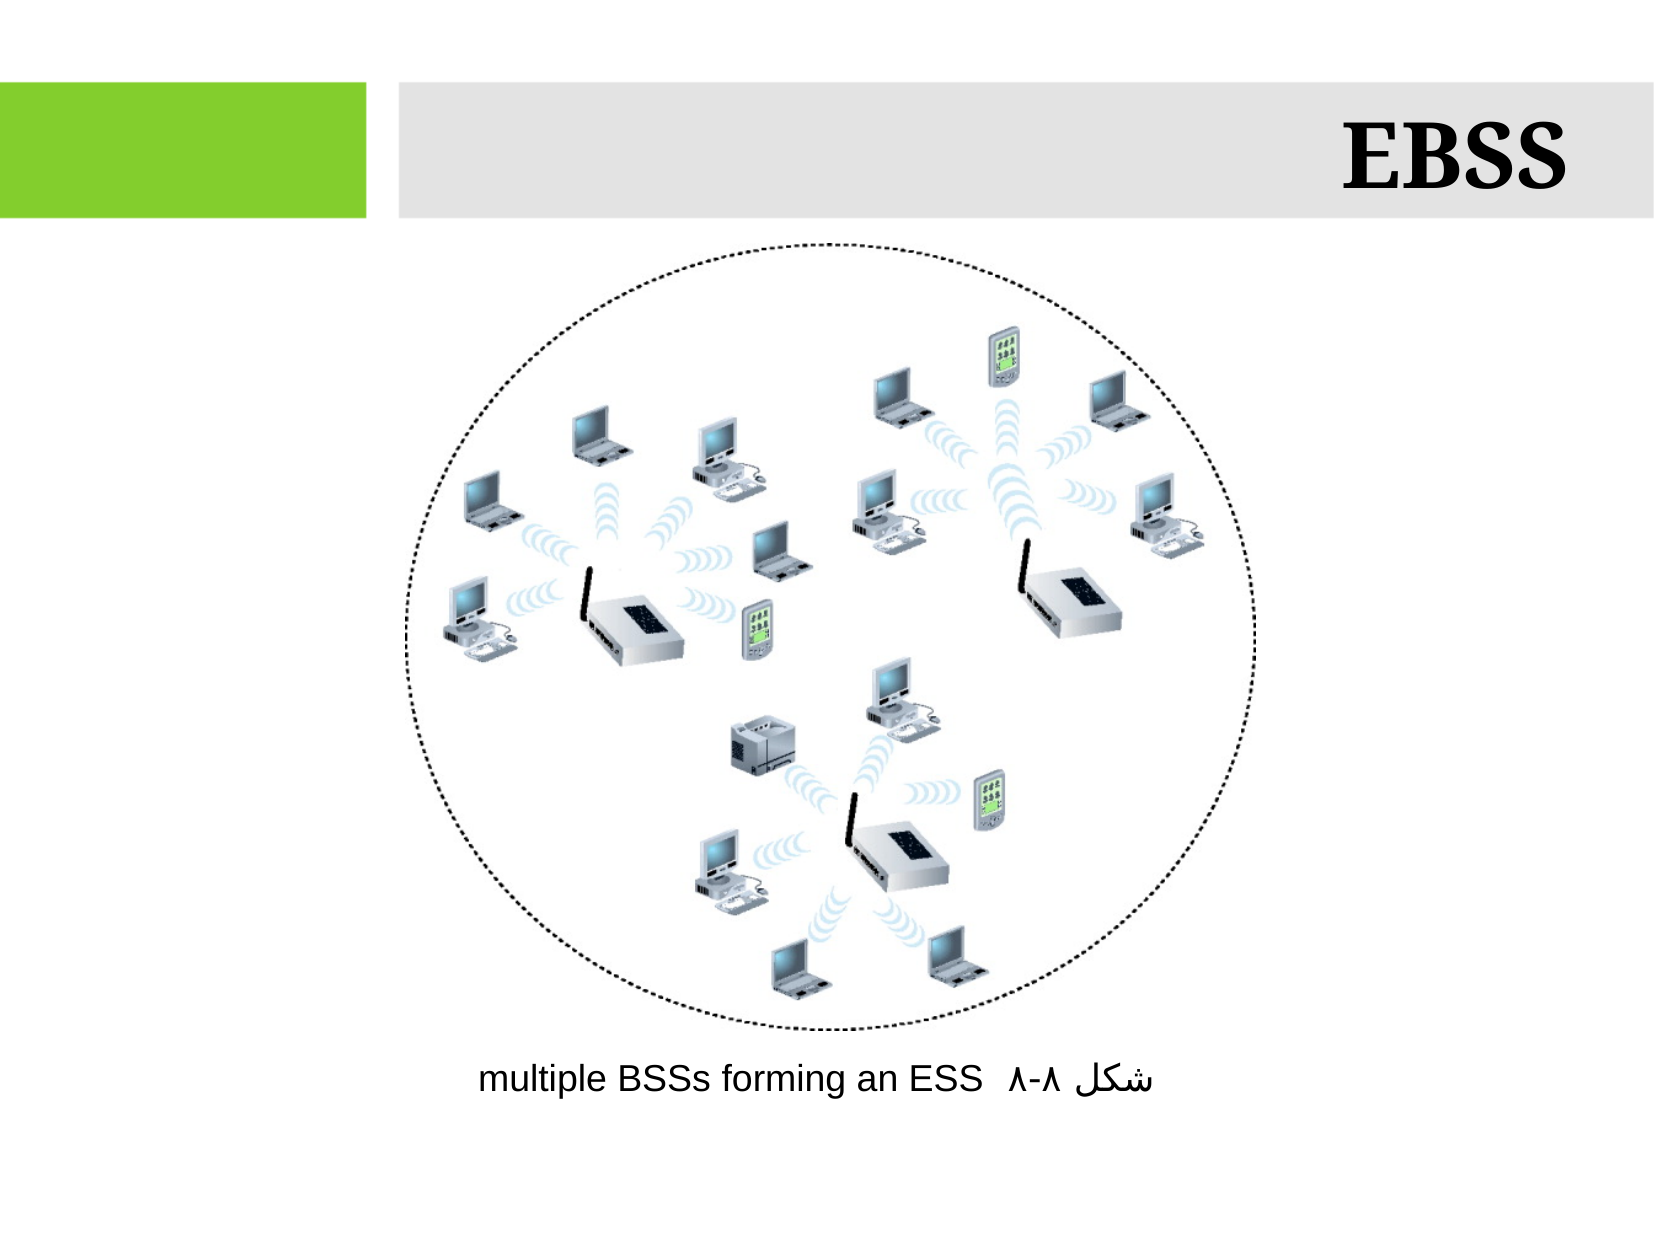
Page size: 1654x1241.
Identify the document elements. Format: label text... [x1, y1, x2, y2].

picture [0, 0, 1654, 1241]
text_box شکل ۸-۸ multiple BSSs forming an ESS [343, 1046, 1325, 1107]
title EBSS [82, 49, 1571, 257]
